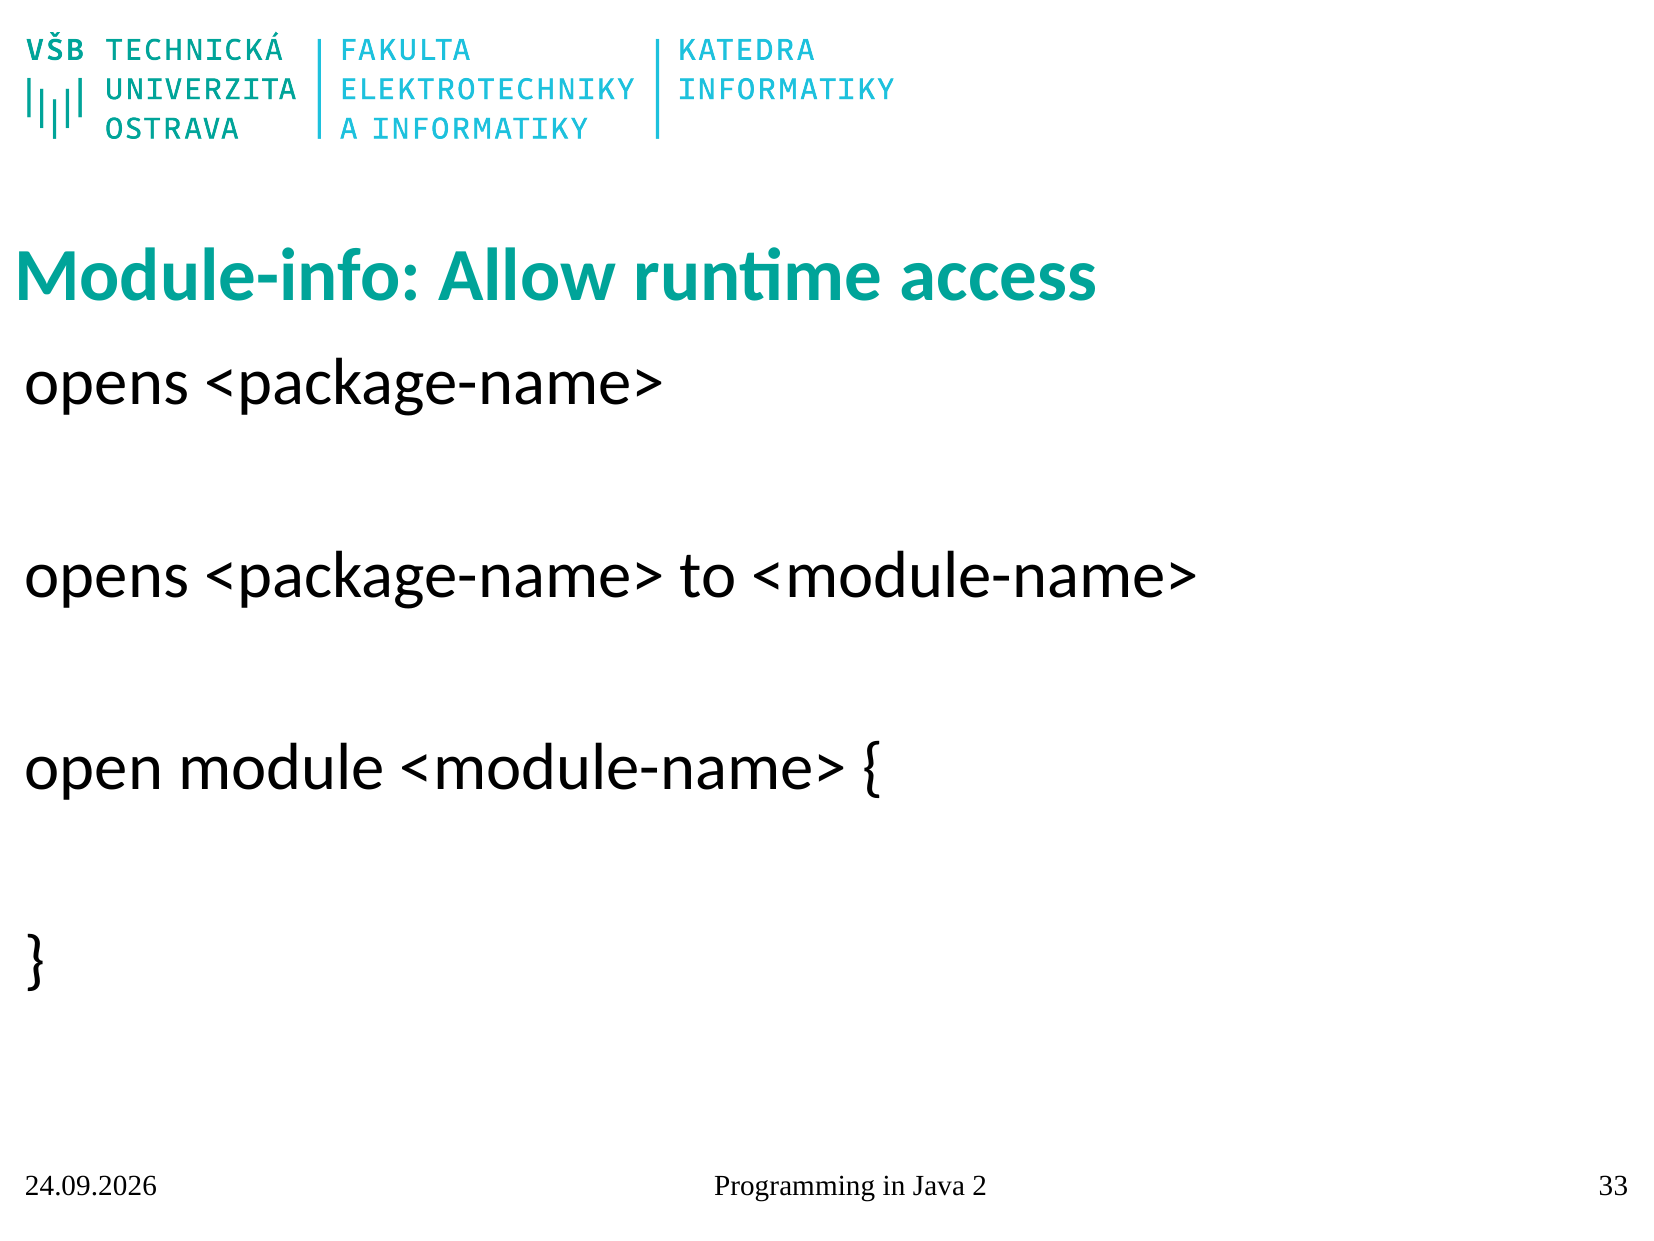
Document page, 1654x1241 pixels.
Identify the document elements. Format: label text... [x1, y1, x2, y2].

list opens <package-name> opens <package-name> to <module-name> open module <module-name> { } [24, 354, 1629, 1146]
title Module-info: Allow runtime access [14, 165, 1619, 319]
picture [26, 31, 894, 139]
